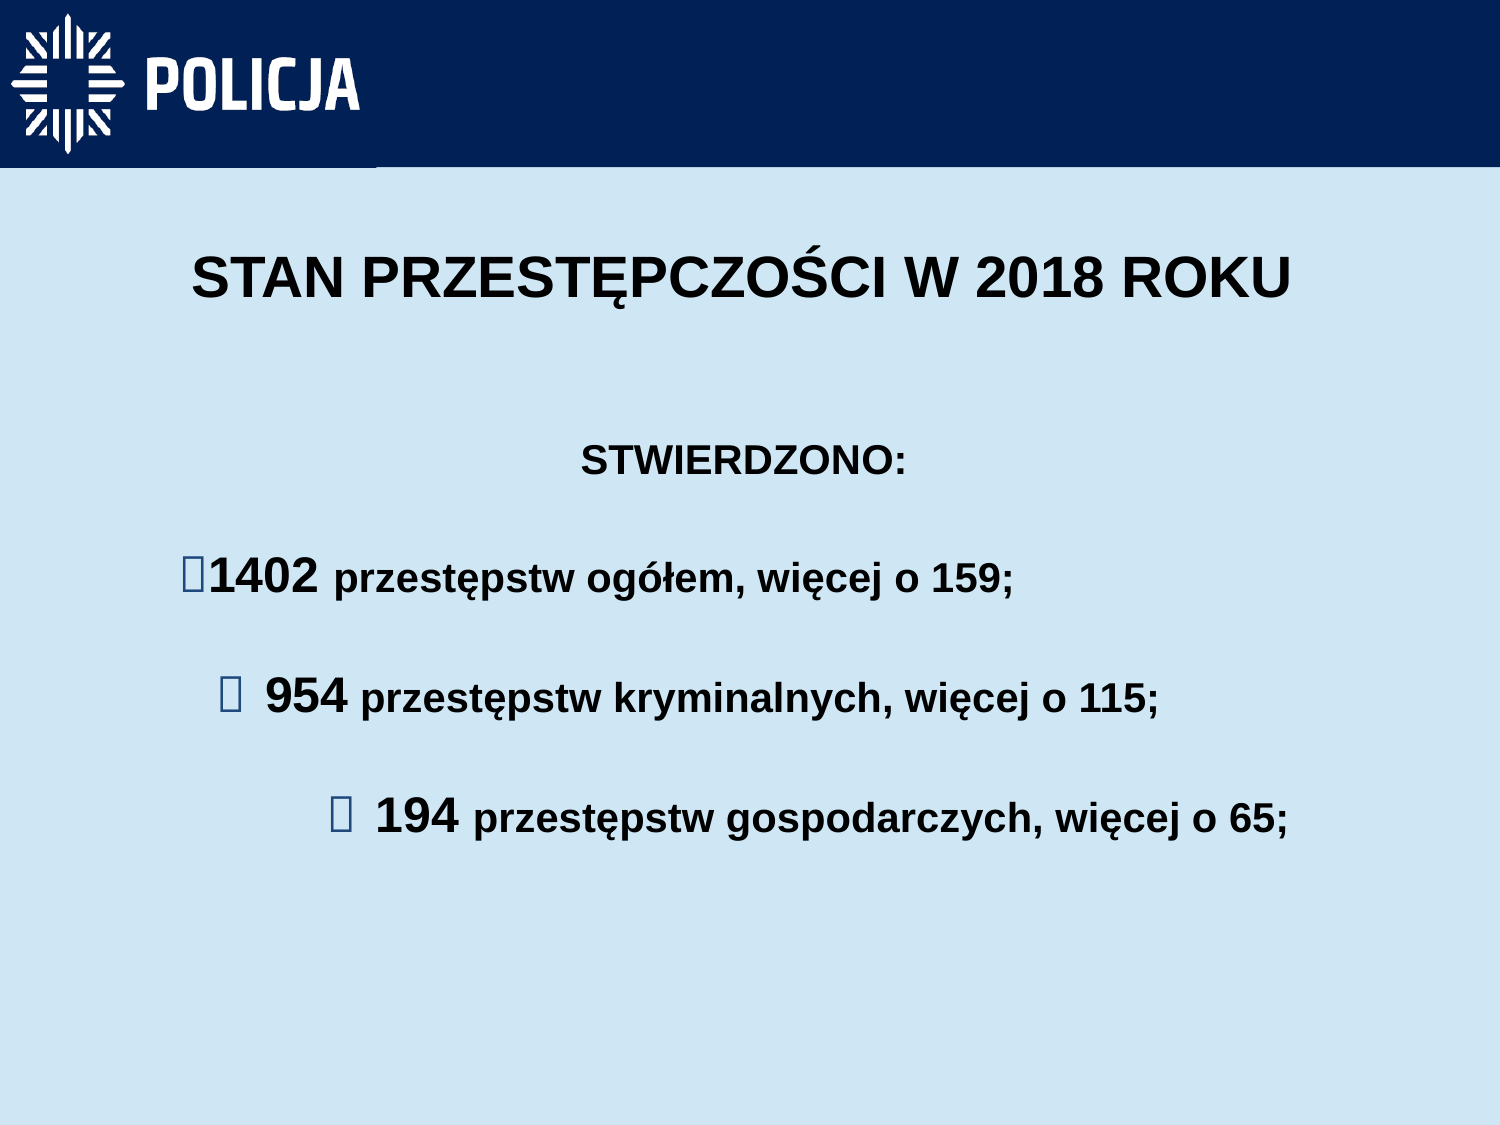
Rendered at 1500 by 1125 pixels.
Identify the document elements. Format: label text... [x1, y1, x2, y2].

text_box [360, 0, 1500, 168]
text_box STWIERDZONO: 1402 przestępstw ogółem, więcej o 159; 954 przestępstw kryminalnych, więcej o 115; 194 przestępstw gospodarczych, więcej o 65; [17, 375, 1483, 951]
picture [0, 0, 360, 168]
text_box STAN PRZESTĘPCZOŚCI W 2018 ROKU [76, 231, 1424, 318]
